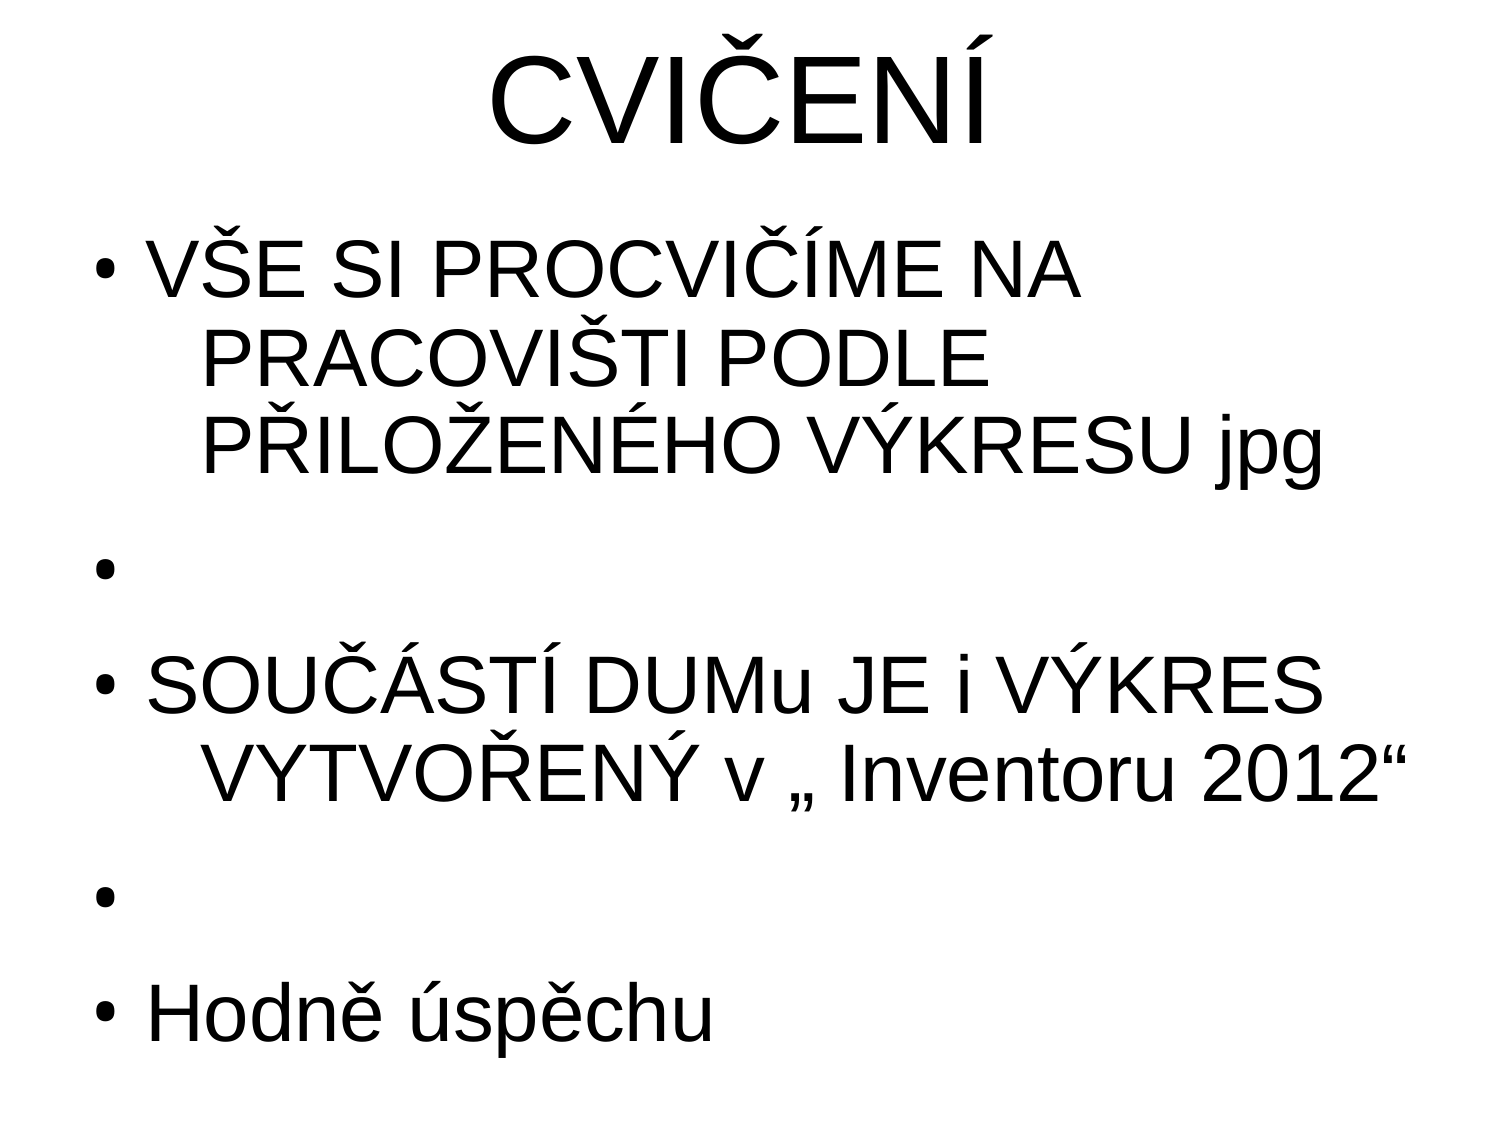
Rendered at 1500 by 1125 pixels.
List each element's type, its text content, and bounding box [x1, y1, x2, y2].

list VŠE SI PROCVIČÍME NA PRACOVIŠTI PODLE PŘILOŽENÉHO VÝKRESU jpg SOUČÁSTÍ DUMu JE i VÝKRES VYTVOŘENÝ v „ Inventoru 2012“ Hodně úspěchu [75, 220, 1426, 1094]
title CVIČENÍ [64, 0, 1415, 188]
